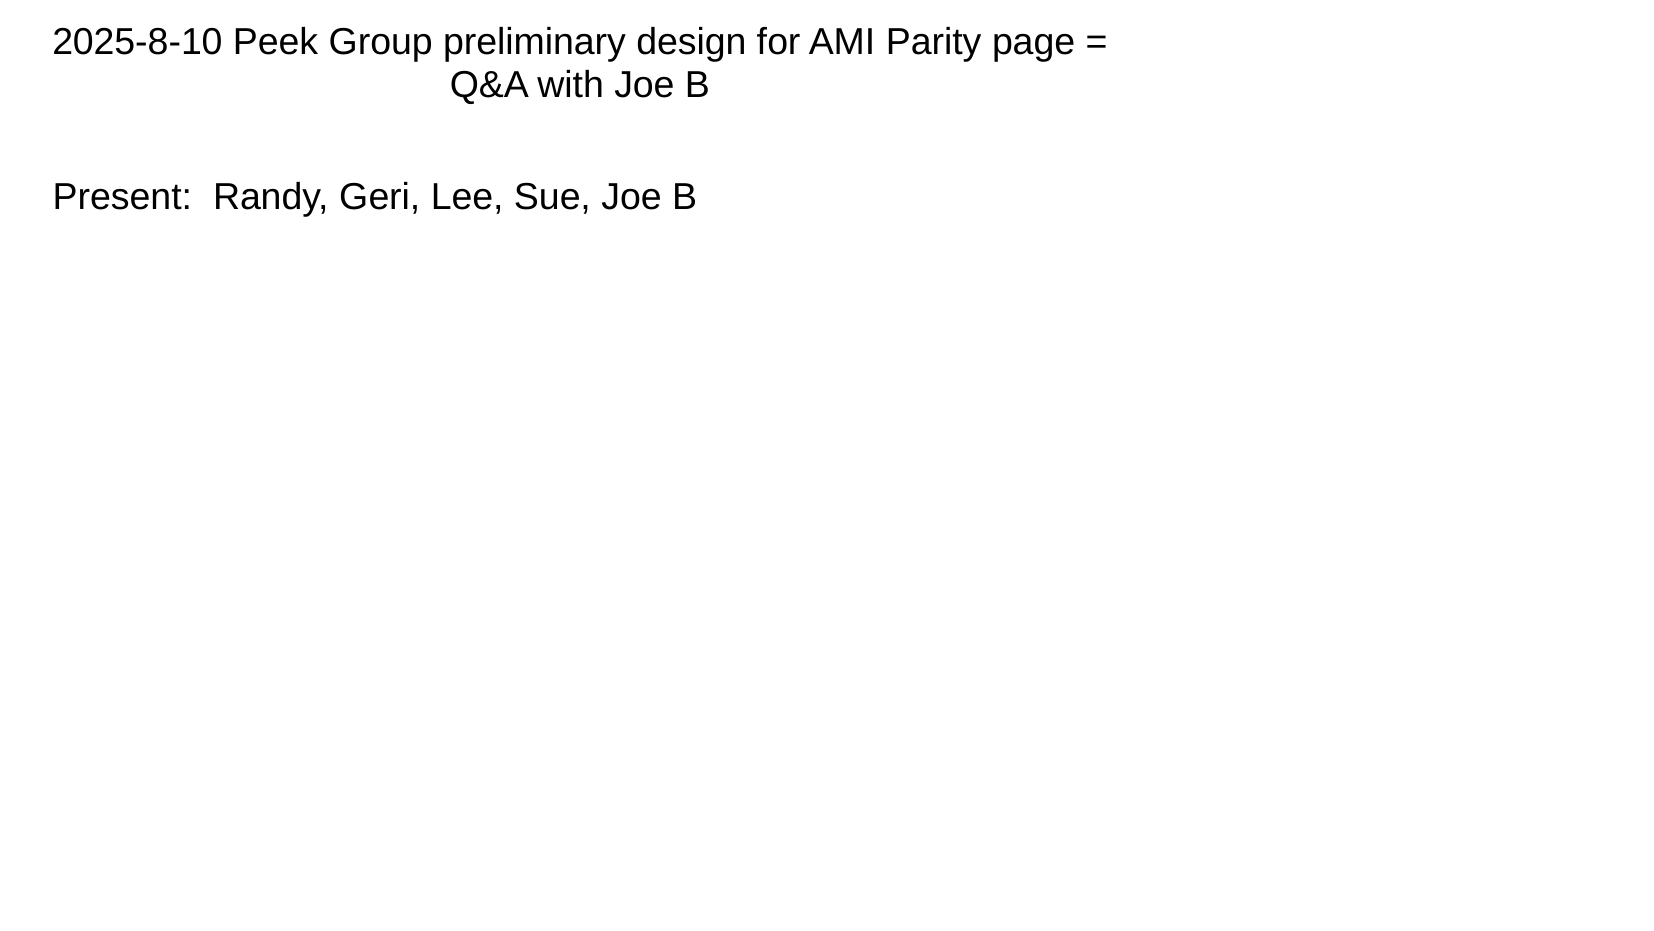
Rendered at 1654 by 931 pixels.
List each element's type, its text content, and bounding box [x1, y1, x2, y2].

text_box 2025-8-10 Peek Group preliminary design for AMI Parity page = Q&A with Joe B [37, 13, 1123, 113]
text_box Present: Randy, Geri, Lee, Sue, Joe B [37, 168, 713, 226]
